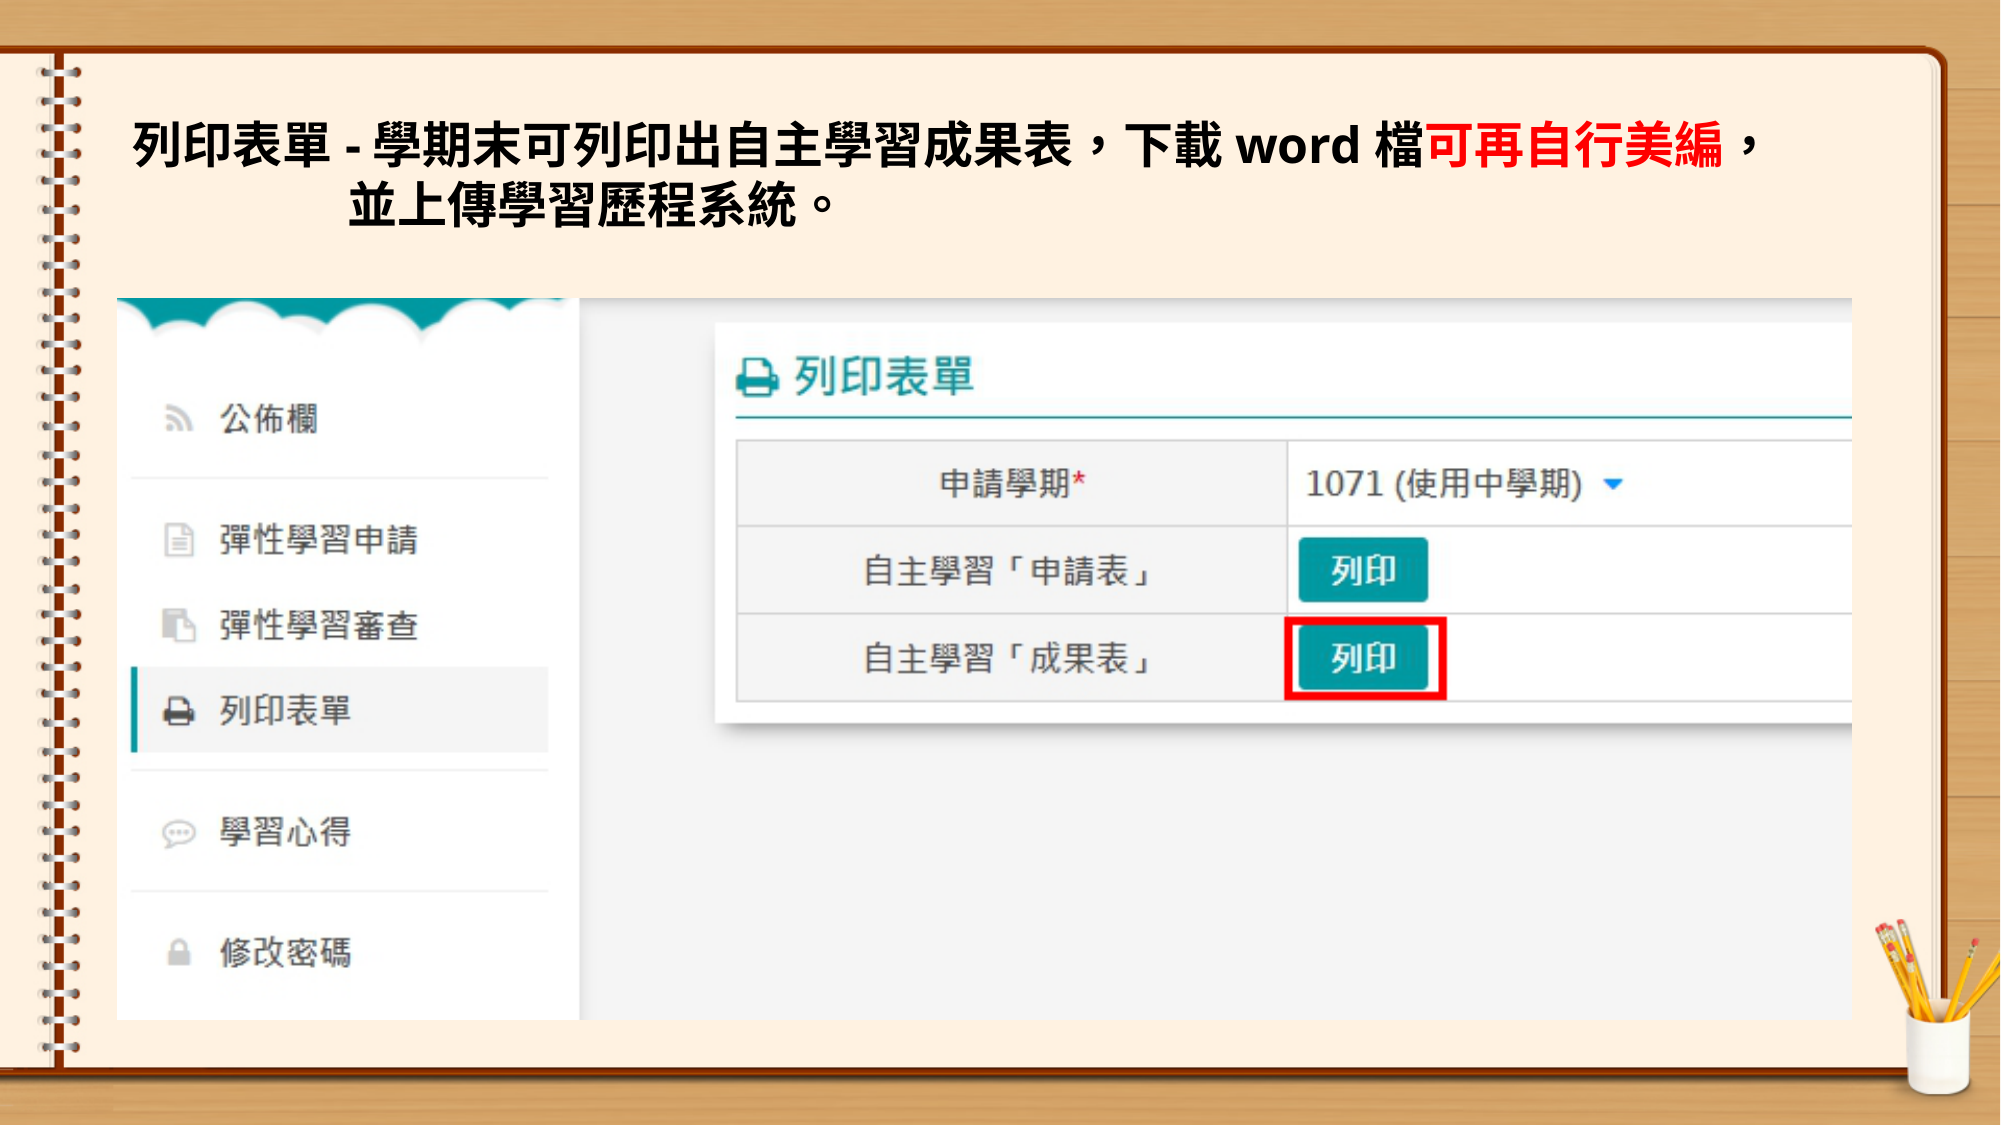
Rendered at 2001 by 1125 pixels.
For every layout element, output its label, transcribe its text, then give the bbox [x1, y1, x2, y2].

picture [117, 298, 1852, 1020]
text_box 列印表單-學期末可列印出自主學習成果表，下載word檔可再自行美編， 並上傳學習歷程系統。 [118, 106, 1977, 241]
